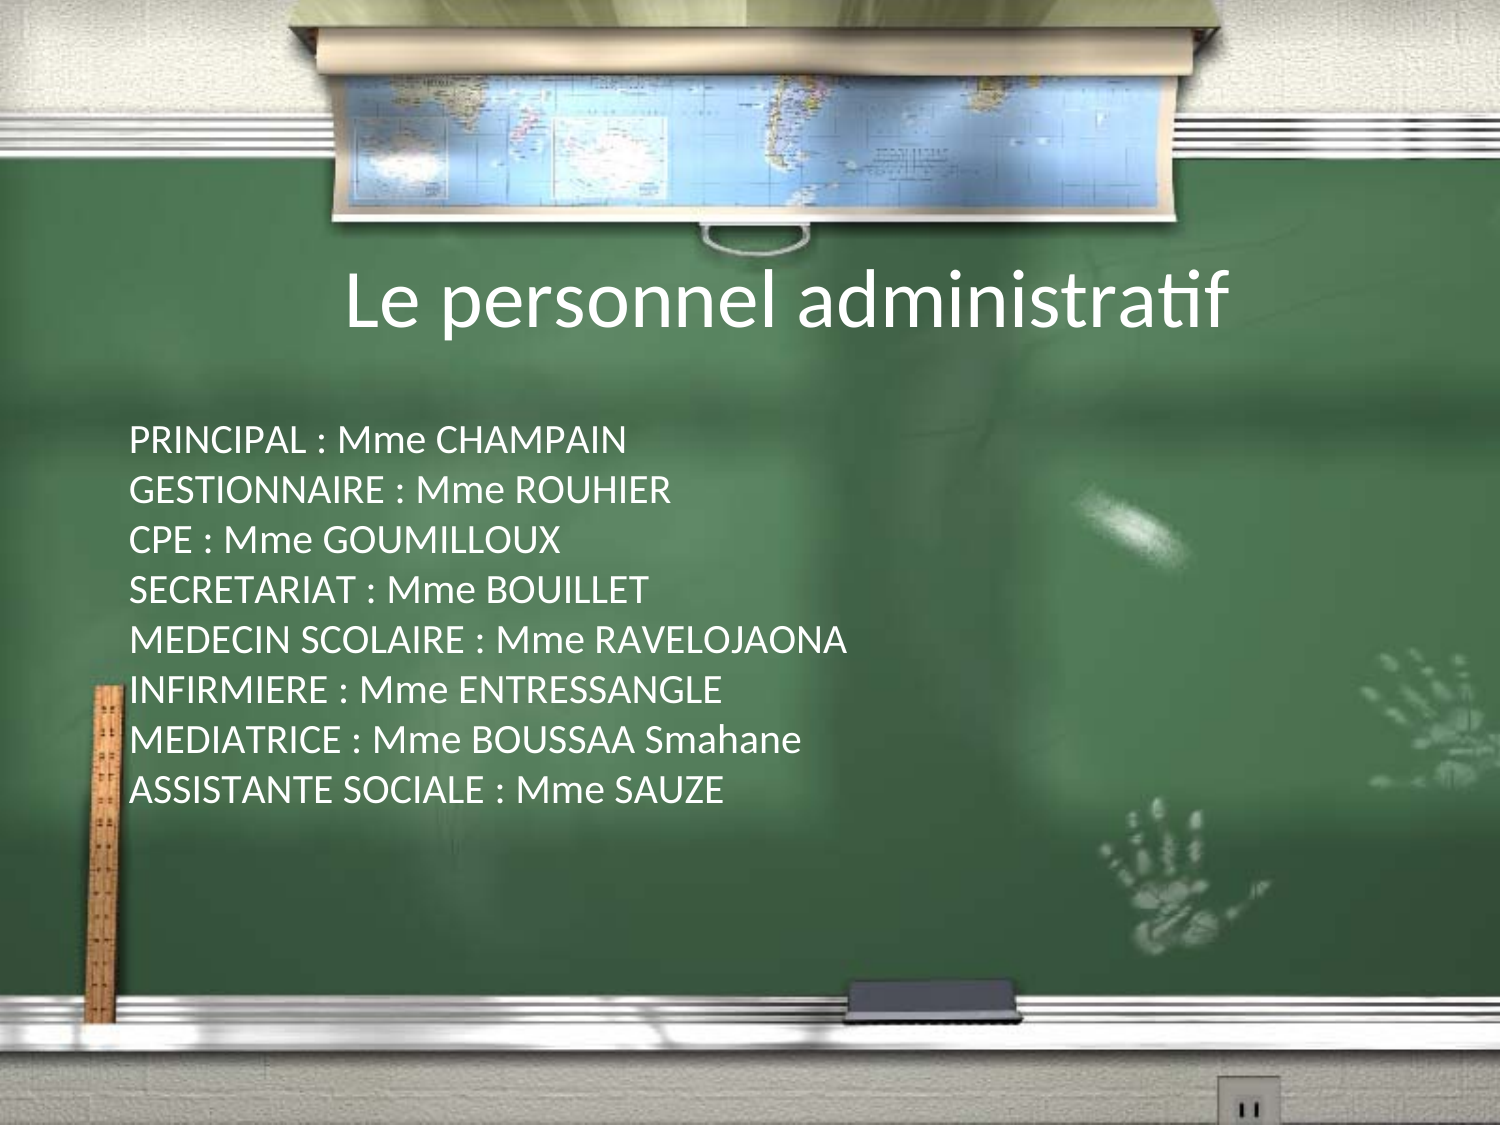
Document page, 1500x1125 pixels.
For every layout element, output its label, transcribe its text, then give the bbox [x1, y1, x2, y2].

text_box PRINCIPAL : Mme CHAMPAIN GESTIONNAIRE : Mme ROUHIER CPE : Mme GOUMILLOUX SECRETARIAT : Mme BOUILLET MEDECIN SCOLAIRE : Mme RAVELOJAONA INFIRMIERE : Mme ENTRESSANGLE MEDIATRICE : Mme BOUSSAA Smahane ASSISTANTE SOCIALE : Mme SAUZE [112, 354, 1388, 1026]
text_box Le personnel administratif [187, 224, 1388, 354]
picture [0, 0, 1500, 1125]
